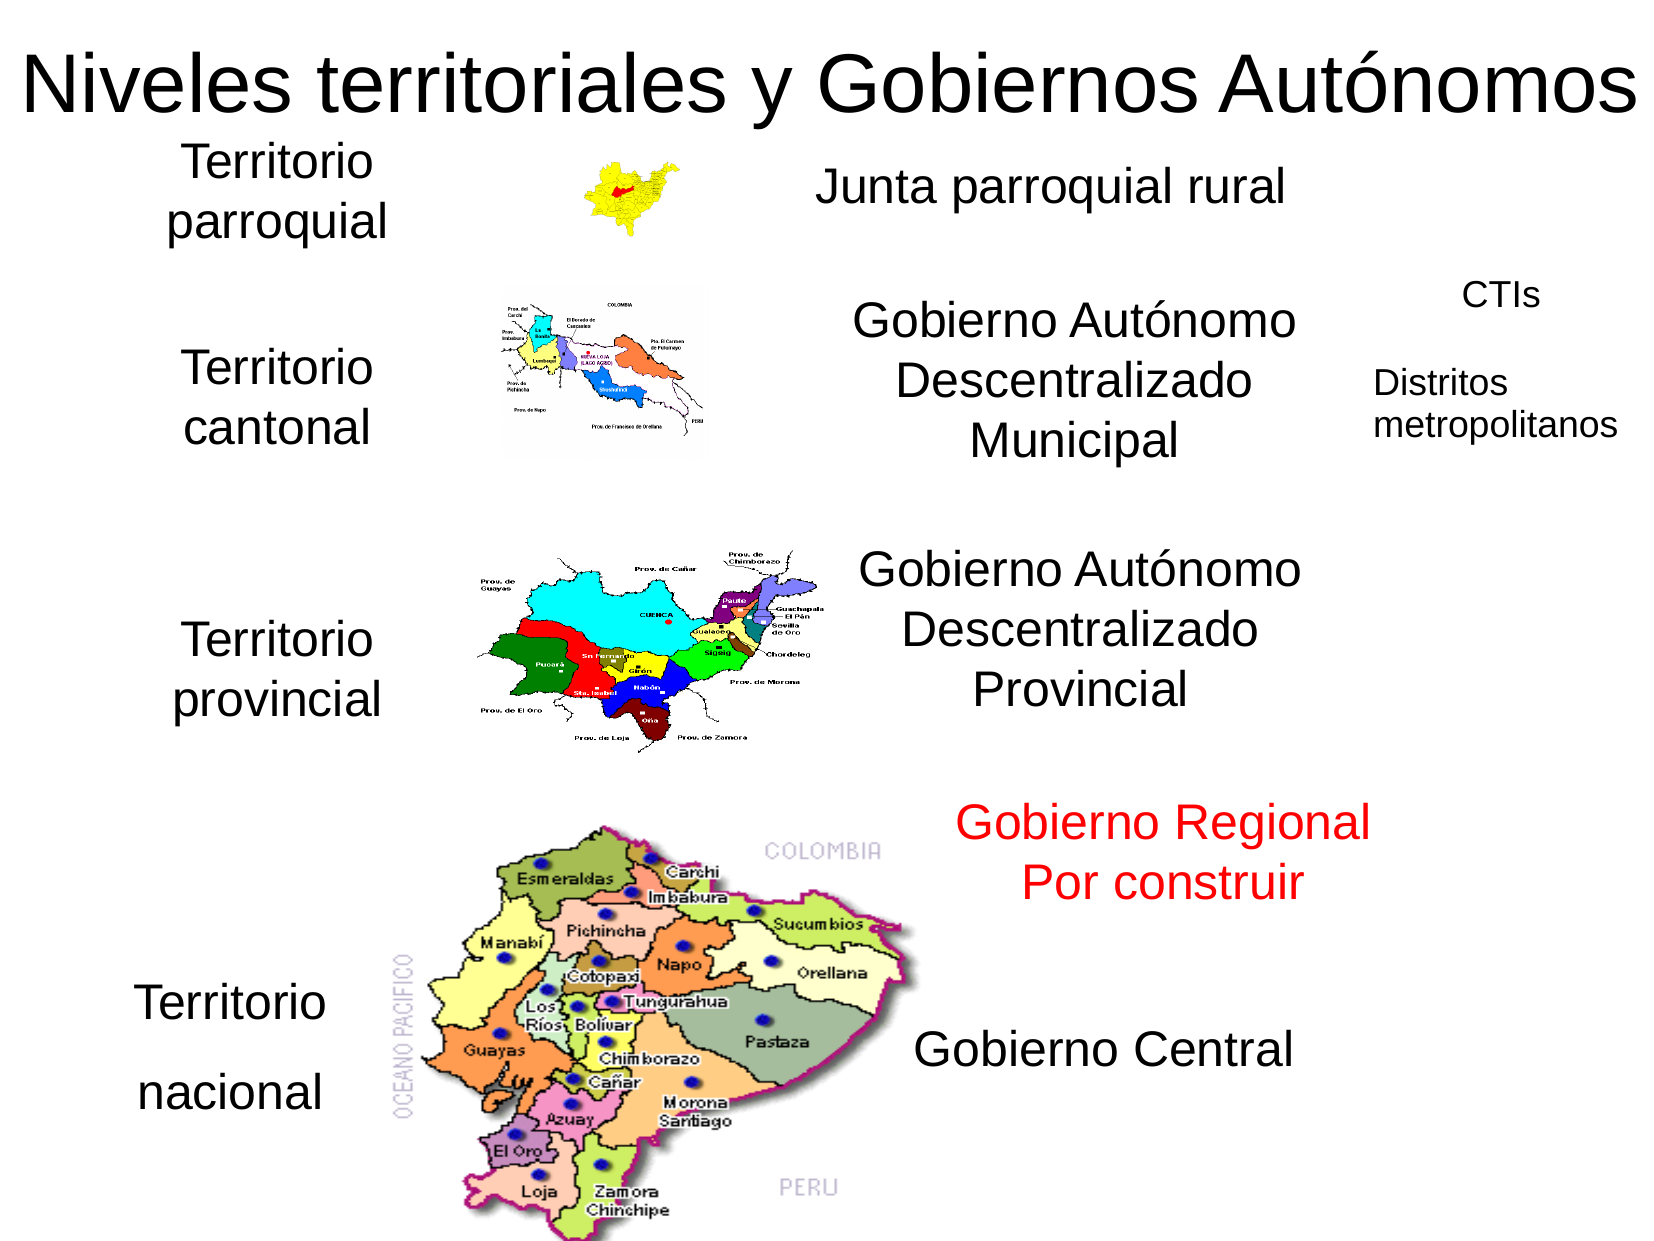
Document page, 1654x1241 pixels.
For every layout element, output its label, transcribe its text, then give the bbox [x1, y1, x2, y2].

picture [501, 283, 709, 461]
text_box Gobierno Regional Por construir [856, 738, 1471, 962]
text_box Distritos metropolitanos [1358, 354, 1654, 454]
text_box Niveles territoriales y Gobiernos Autónomos [5, 29, 1654, 138]
picture [472, 549, 827, 756]
text_box Territorio cantonal [82, 300, 473, 507]
text_box Territorio provincial [82, 555, 473, 778]
picture [383, 814, 945, 1241]
text_box Gobierno Central [797, 934, 1412, 1158]
text_box Gobierno Autónomo Descentralizado Municipal [767, 265, 1382, 489]
text_box Junta parroquial rural [744, 138, 1359, 296]
picture [584, 161, 680, 237]
text_box Territorio parroquial [82, 138, 473, 300]
text_box CTIs [1446, 265, 1595, 323]
text_box Gobierno Autónomo Descentralizado Provincial [773, 515, 1388, 739]
subtitle Territorio nacional [35, 933, 383, 1156]
